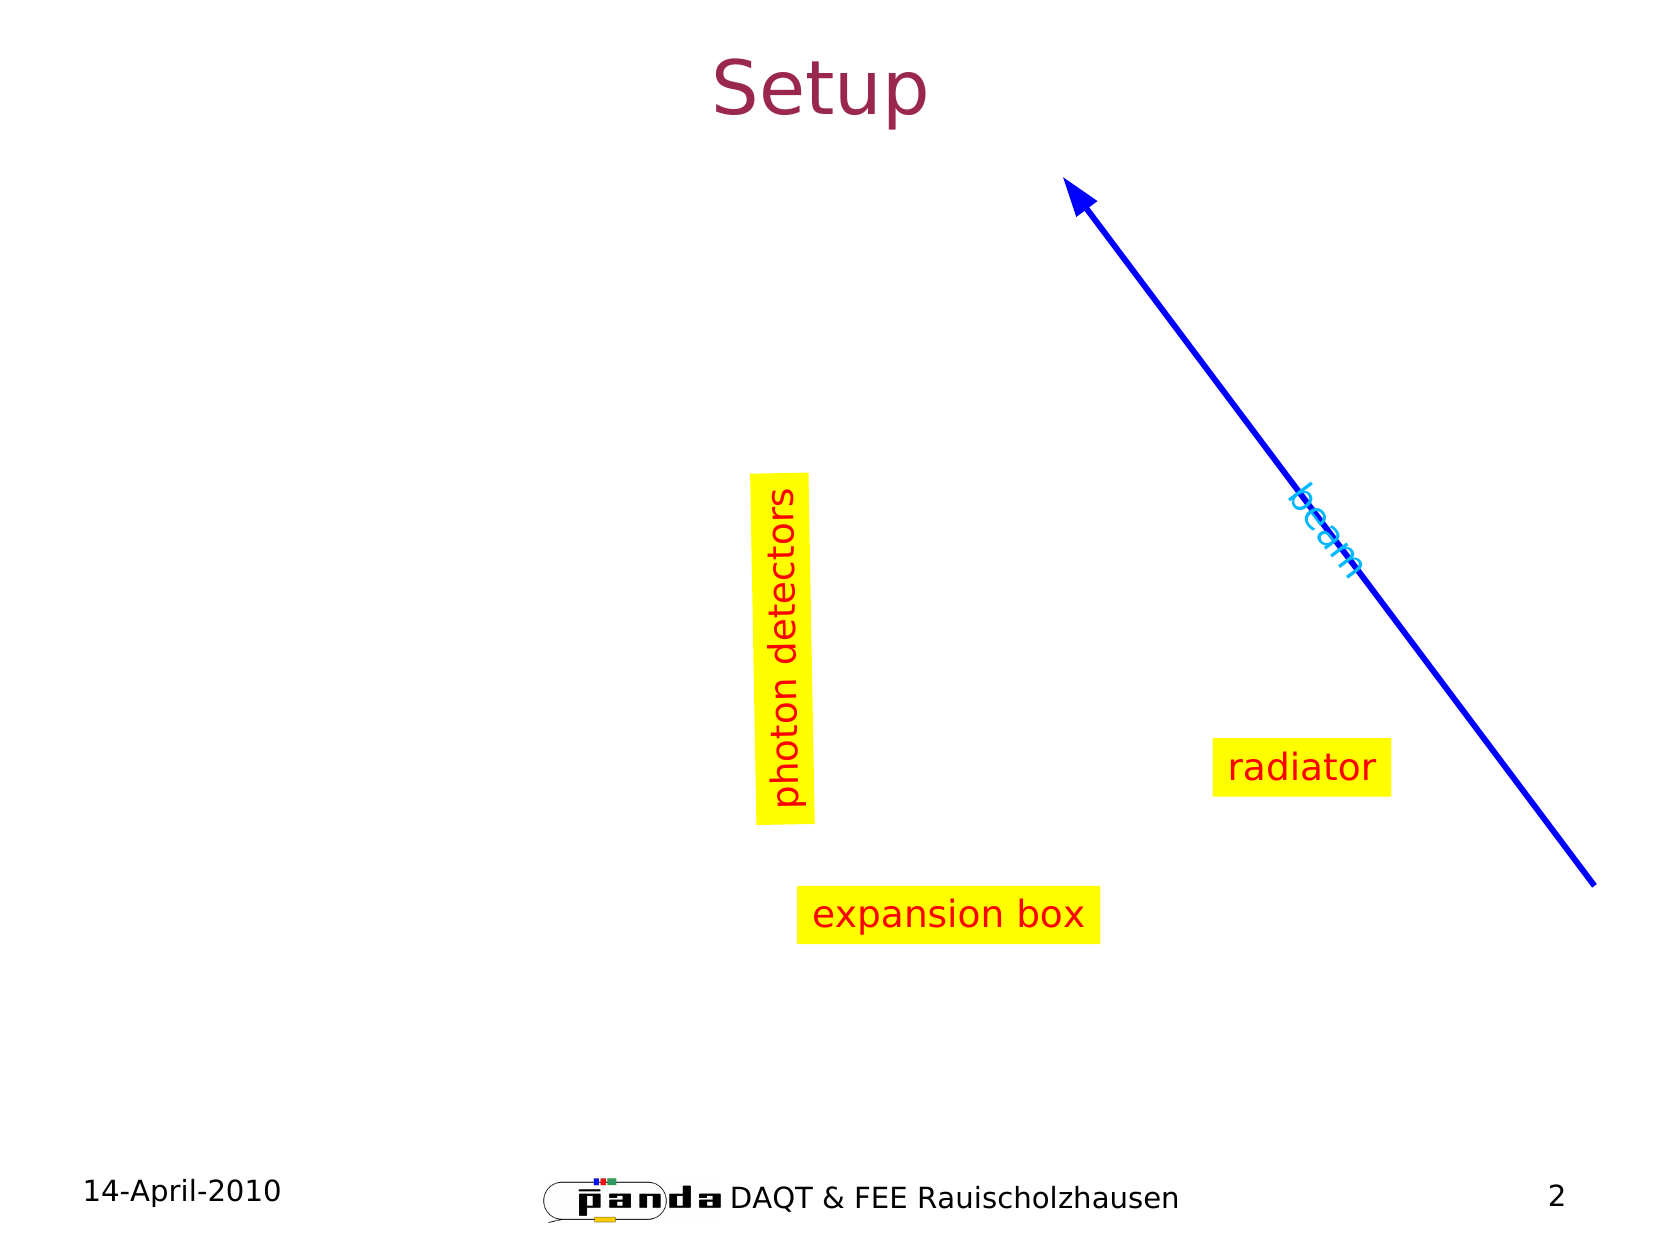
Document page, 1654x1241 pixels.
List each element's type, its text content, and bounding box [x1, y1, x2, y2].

text_box photon detectors [750, 479, 815, 826]
picture [211, 236, 1447, 1119]
picture [543, 1178, 721, 1223]
title Setup [76, 29, 1565, 148]
picture [1112, 236, 1447, 682]
picture [1295, 497, 1303, 506]
picture [1322, 535, 1331, 542]
text_box radiator [1212, 738, 1388, 797]
text_box expansion box [797, 885, 1095, 945]
